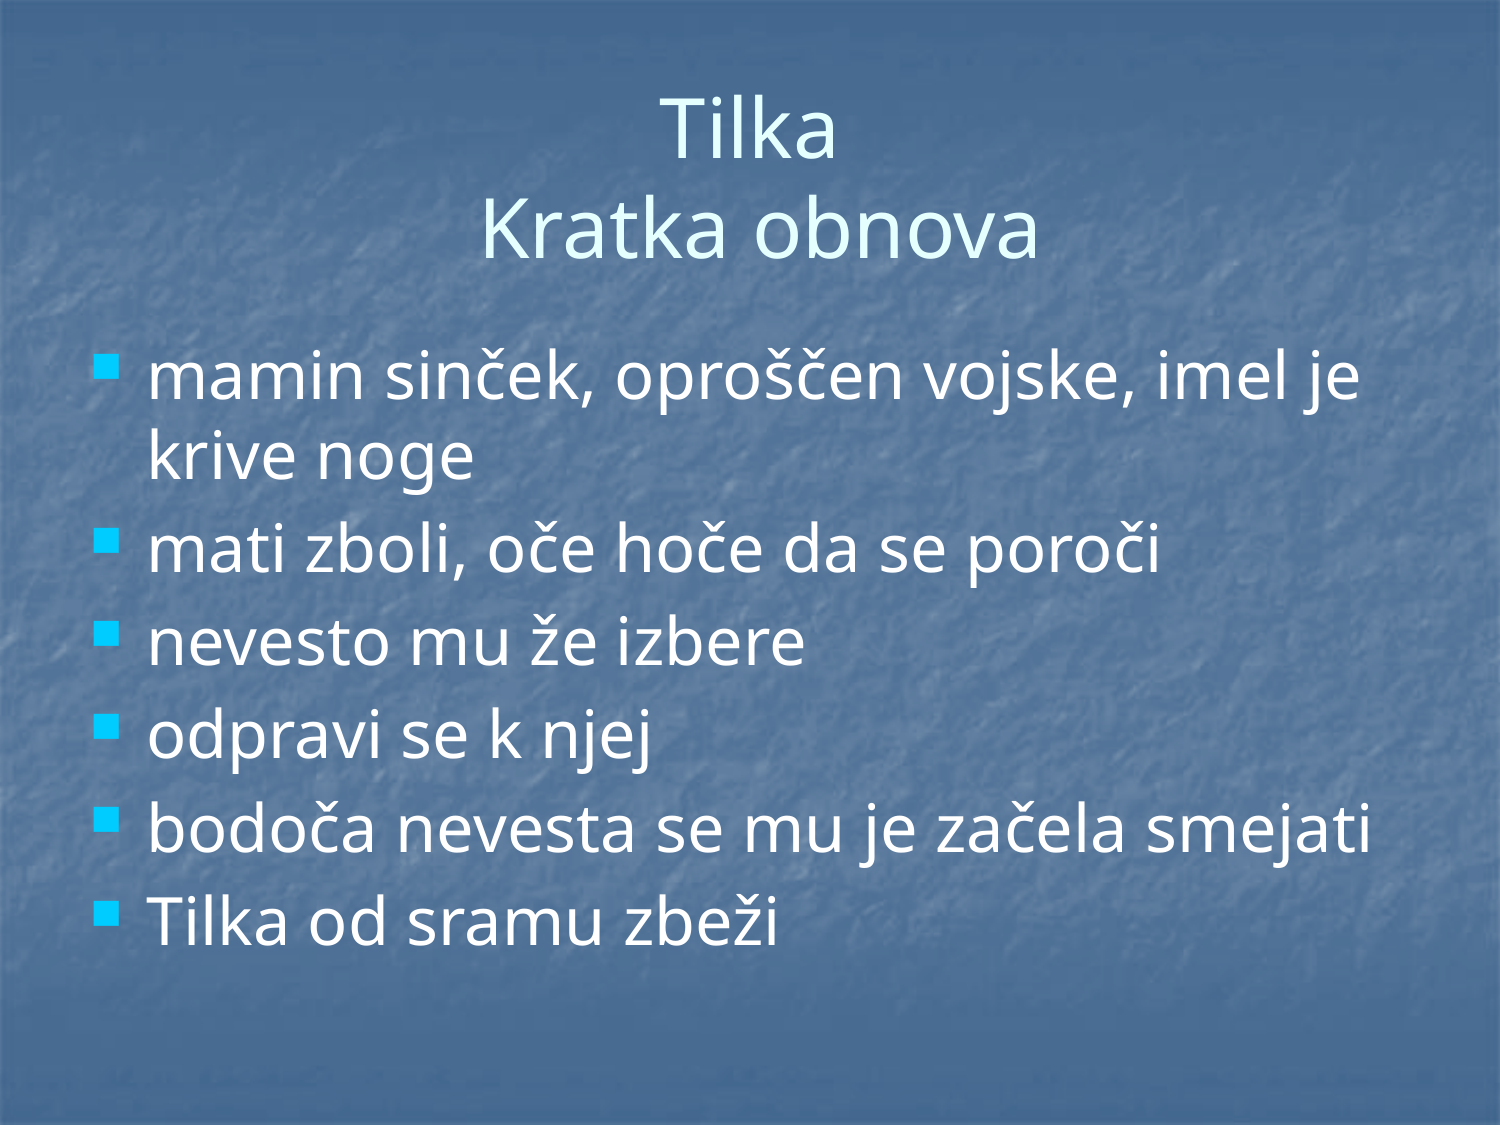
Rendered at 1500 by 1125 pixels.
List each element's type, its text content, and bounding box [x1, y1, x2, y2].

list mamin sinček, oproščen vojske, imel je krive noge mati zboli, oče hoče da se poroči nevesto mu že izbere odpravi se k njej bodoča nevesta se mu je začela smejati Tilka od sramu zbeži [75, 324, 1425, 1000]
title Tilka Kratka obnova [75, 62, 1425, 288]
picture [0, 0, 1500, 1125]
